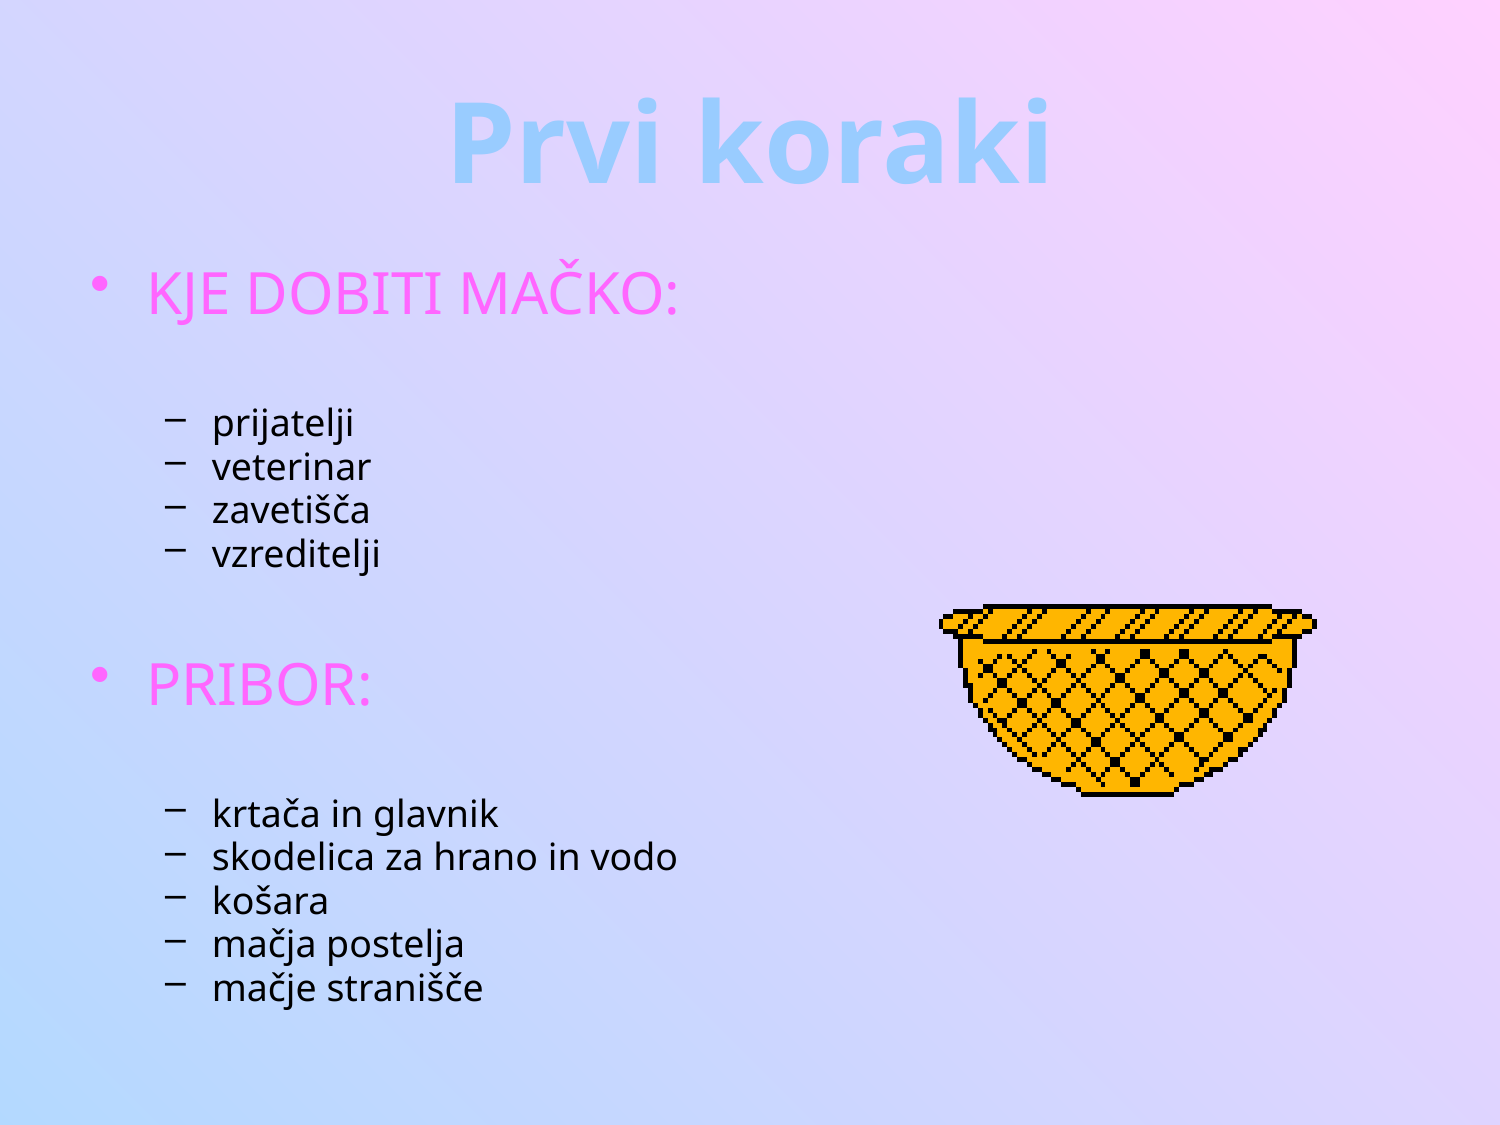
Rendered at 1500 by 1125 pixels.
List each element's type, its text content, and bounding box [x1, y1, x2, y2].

list KJE DOBITI MAČKO: prijatelji veterinar zavetišča vzreditelji PRIBOR: krtača in glavnik skodelica za hrano in vodo košara mačja postelja mačje stranišče [75, 262, 798, 1005]
title Prvi koraki [75, 45, 1425, 233]
picture [939, 467, 1317, 797]
